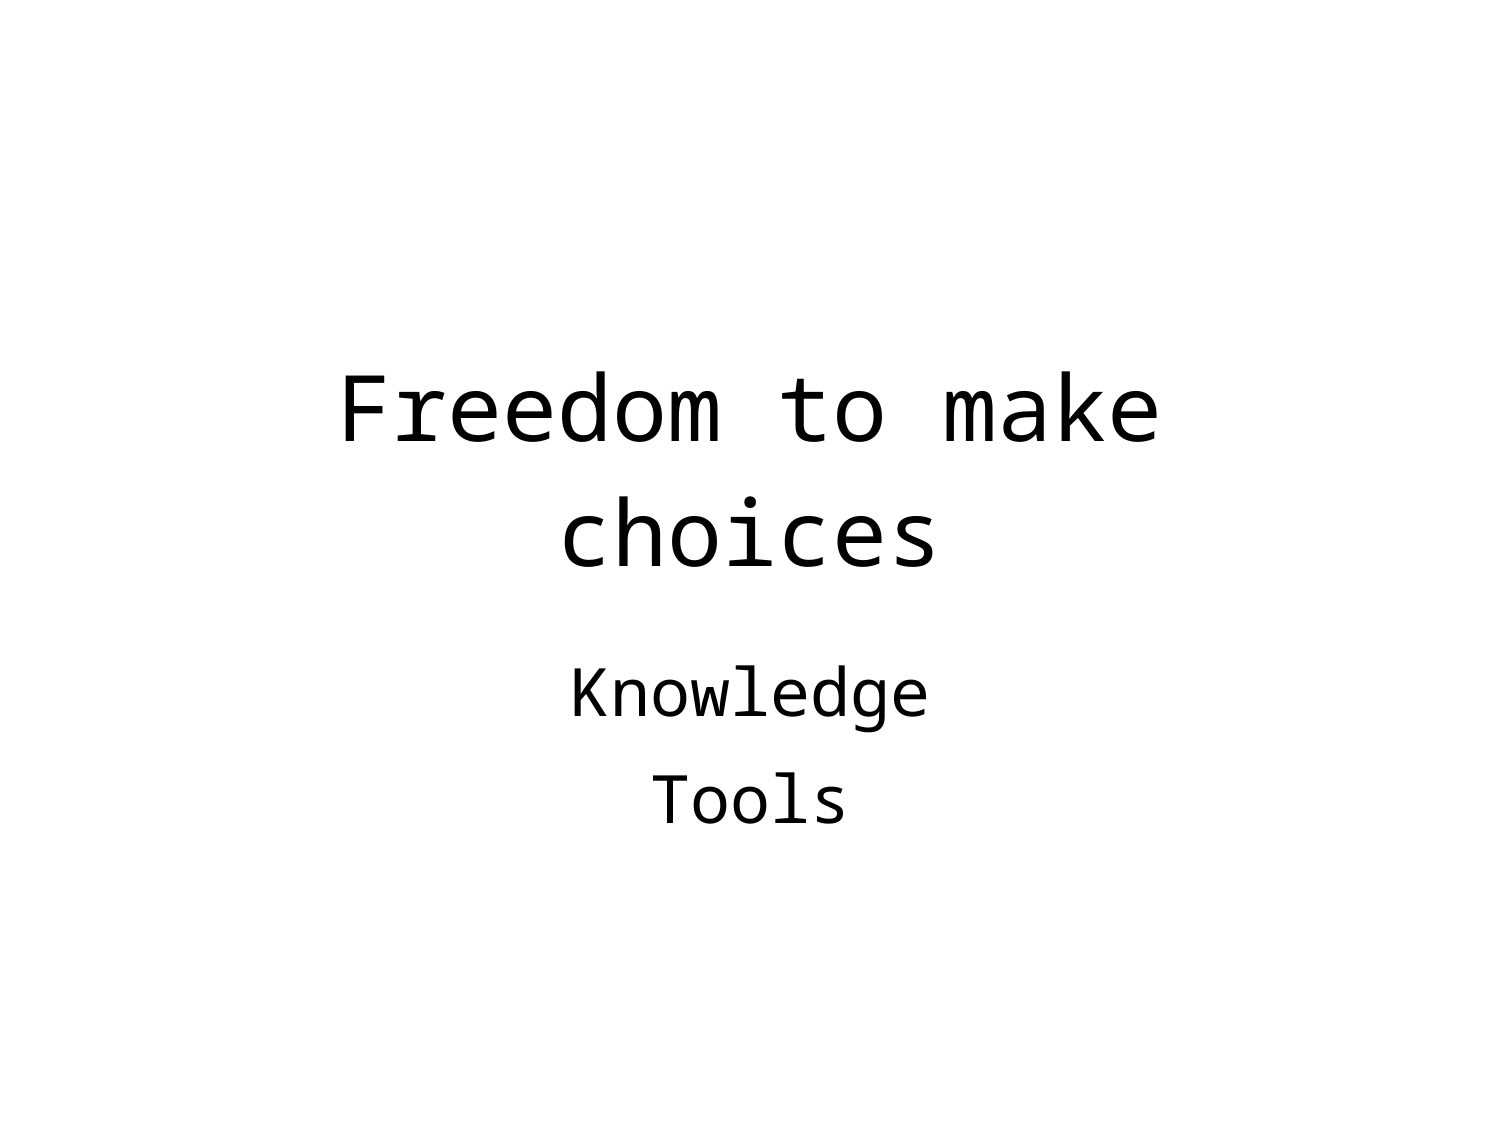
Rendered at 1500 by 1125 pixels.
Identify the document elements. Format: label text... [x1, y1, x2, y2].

subtitle Knowledge Tools [225, 637, 1276, 926]
title Freedom to make choices [112, 351, 1388, 587]
